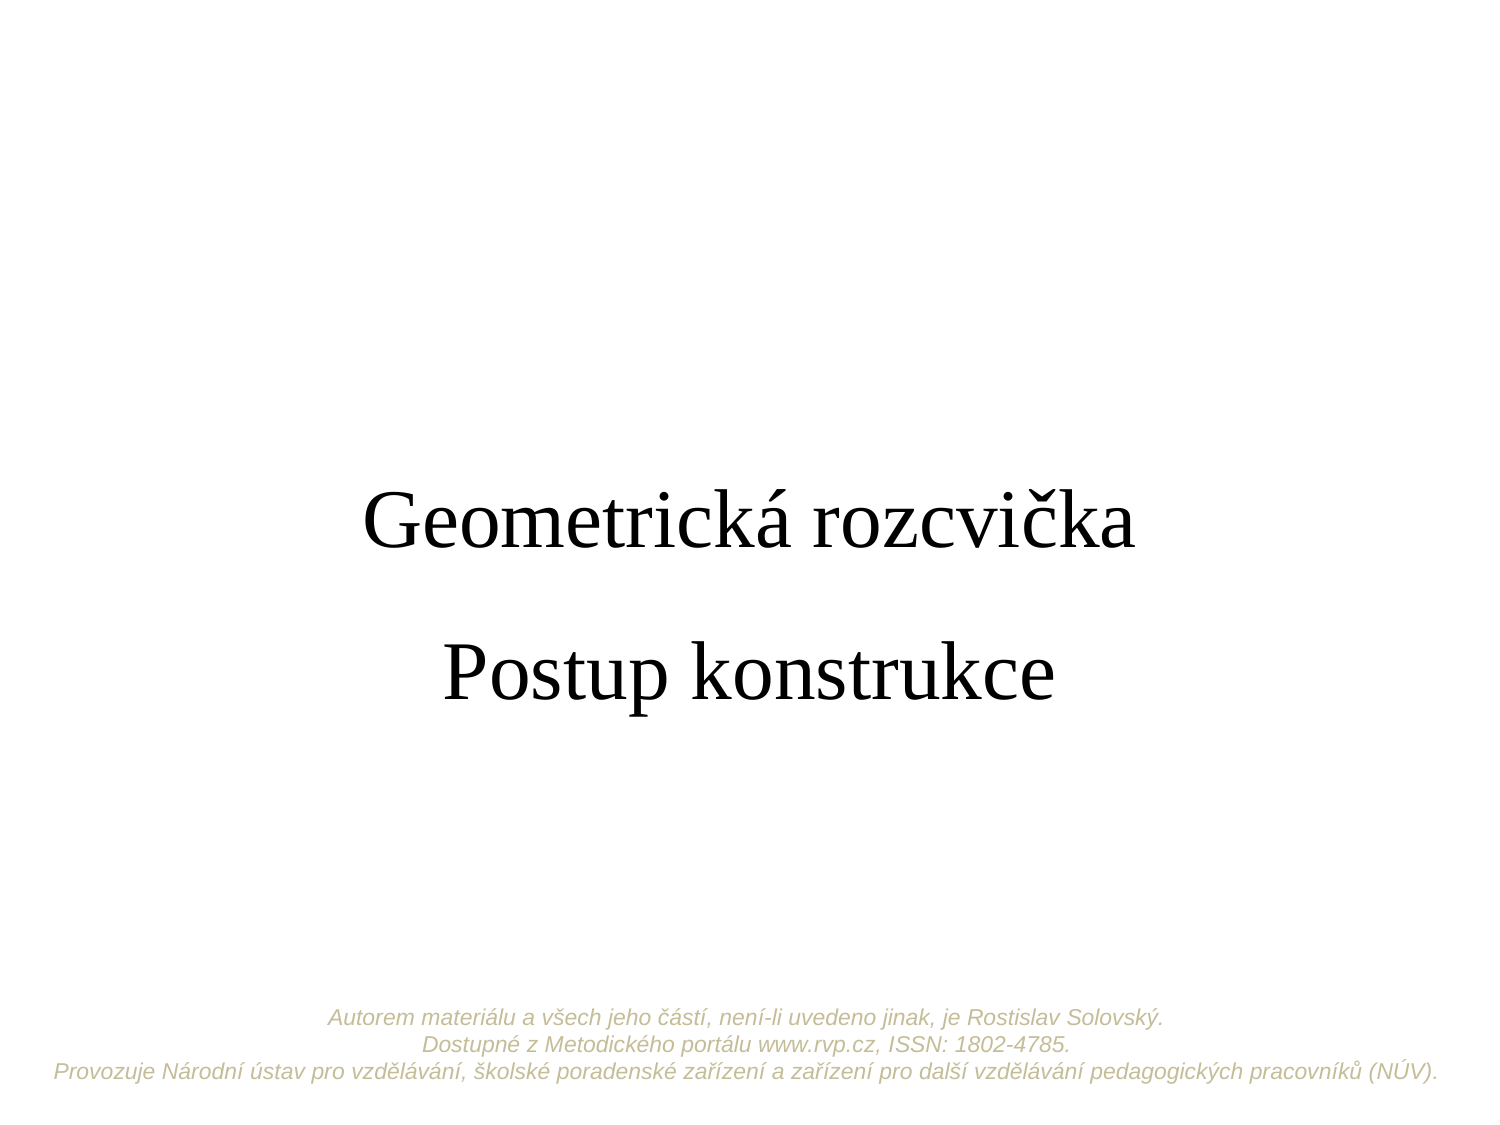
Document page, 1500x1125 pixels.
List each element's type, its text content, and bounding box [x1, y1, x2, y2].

text_box Autorem materiálu a všech jeho částí, není-li uvedeno jinak, je Rostislav Solovský. Dostupné z Metodického portálu www.rvp.cz, ISSN: 1802-4785. Provozuje Národní ústav pro vzdělávání, školské poradenské zařízení a zařízení pro další vzdělávání pedagogických pracovníků (NÚV). [0, 994, 1500, 1093]
text_box Geometrická rozcvička Postup konstrukce [0, 456, 1500, 724]
